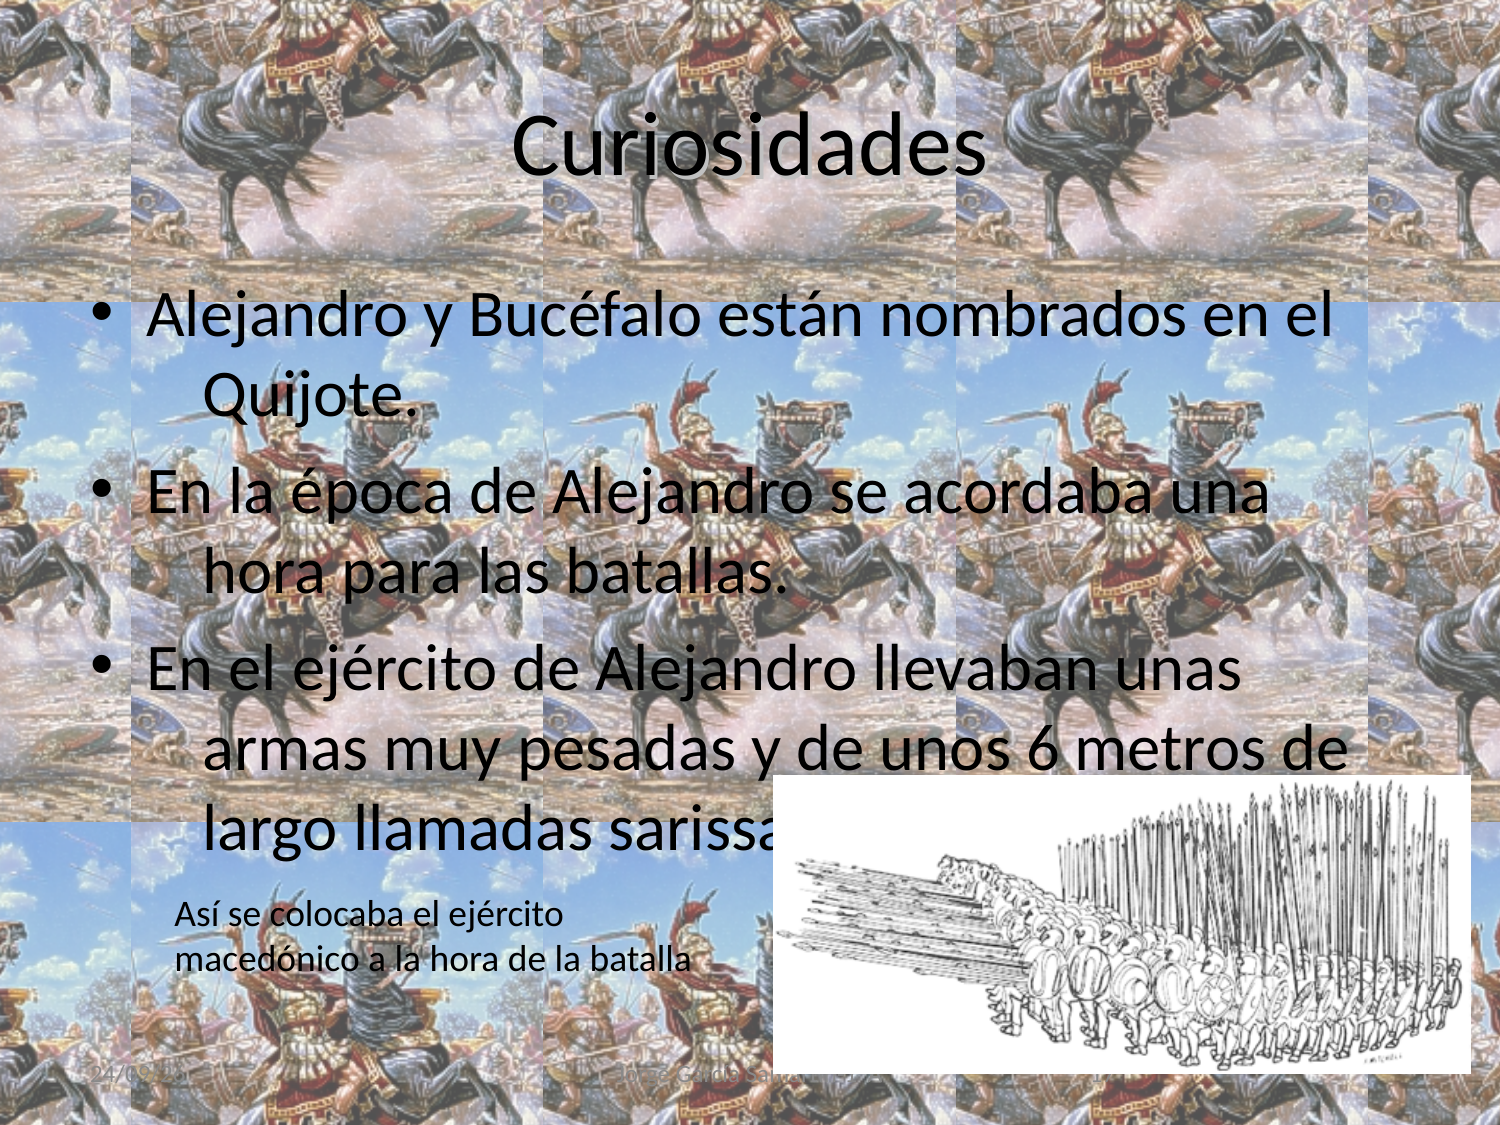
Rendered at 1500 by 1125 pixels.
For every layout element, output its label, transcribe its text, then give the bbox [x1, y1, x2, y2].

text_box 17 [1074, 1074, 1426, 1103]
list Alejandro y Bucéfalo están nombrados en el Quijote. En la época de Alejandro se acordaba una hora para las batallas. En el ejército de Alejandro llevaban unas armas muy pesadas y de unos 6 metros de largo llamadas sarissas. [75, 262, 1426, 1005]
title Curiosidades [75, 45, 1426, 233]
text_box Así se colocaba el ejército macedónico a la hora de la batalla [159, 881, 762, 988]
text_box miércoles, 23 de marzo de 2011 [75, 1042, 426, 1103]
text_box Jorge García Samartín-1ºA [512, 1042, 988, 1103]
picture [773, 775, 1471, 1074]
